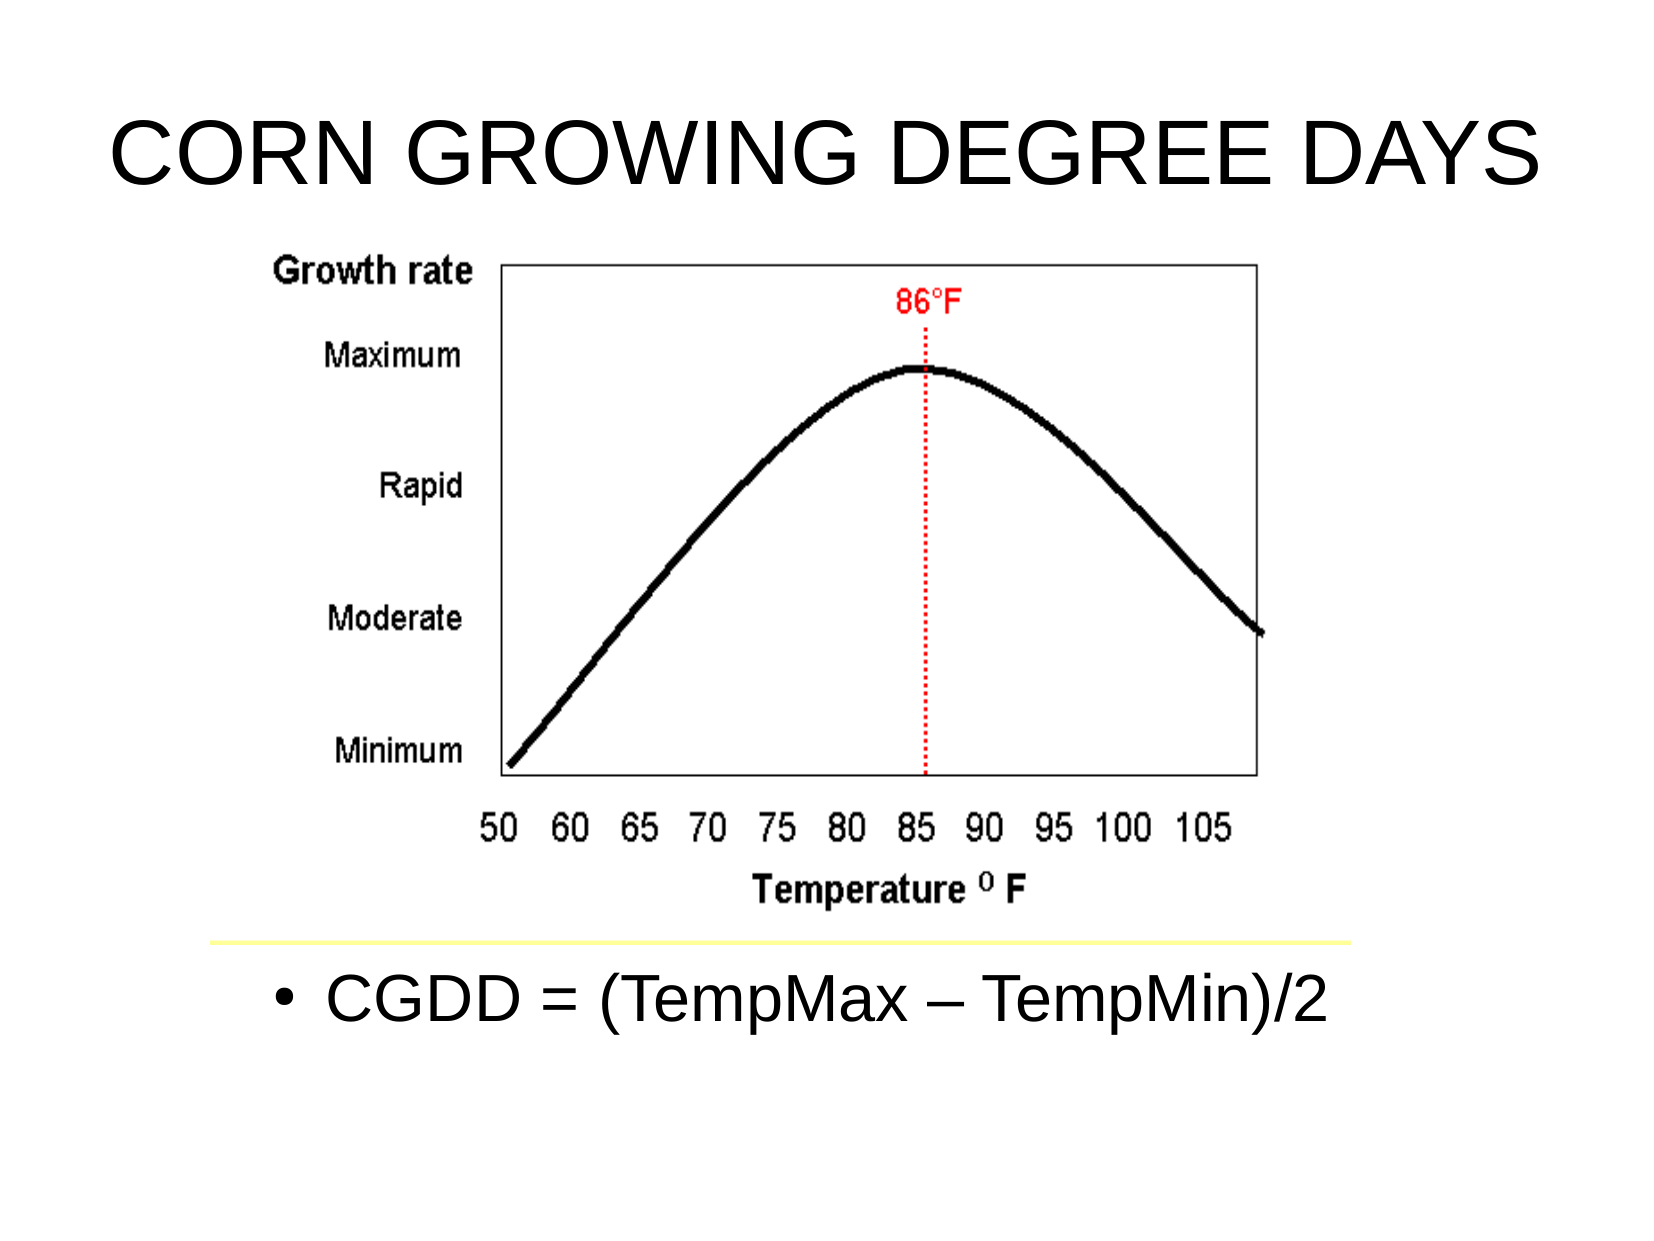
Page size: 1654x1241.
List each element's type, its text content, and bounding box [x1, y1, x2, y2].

list CGDD = (TempMax – TempMin)/2 [255, 960, 1654, 1241]
title CORN GROWING DEGREE DAYS [82, 49, 1571, 257]
picture [210, 239, 1351, 946]
